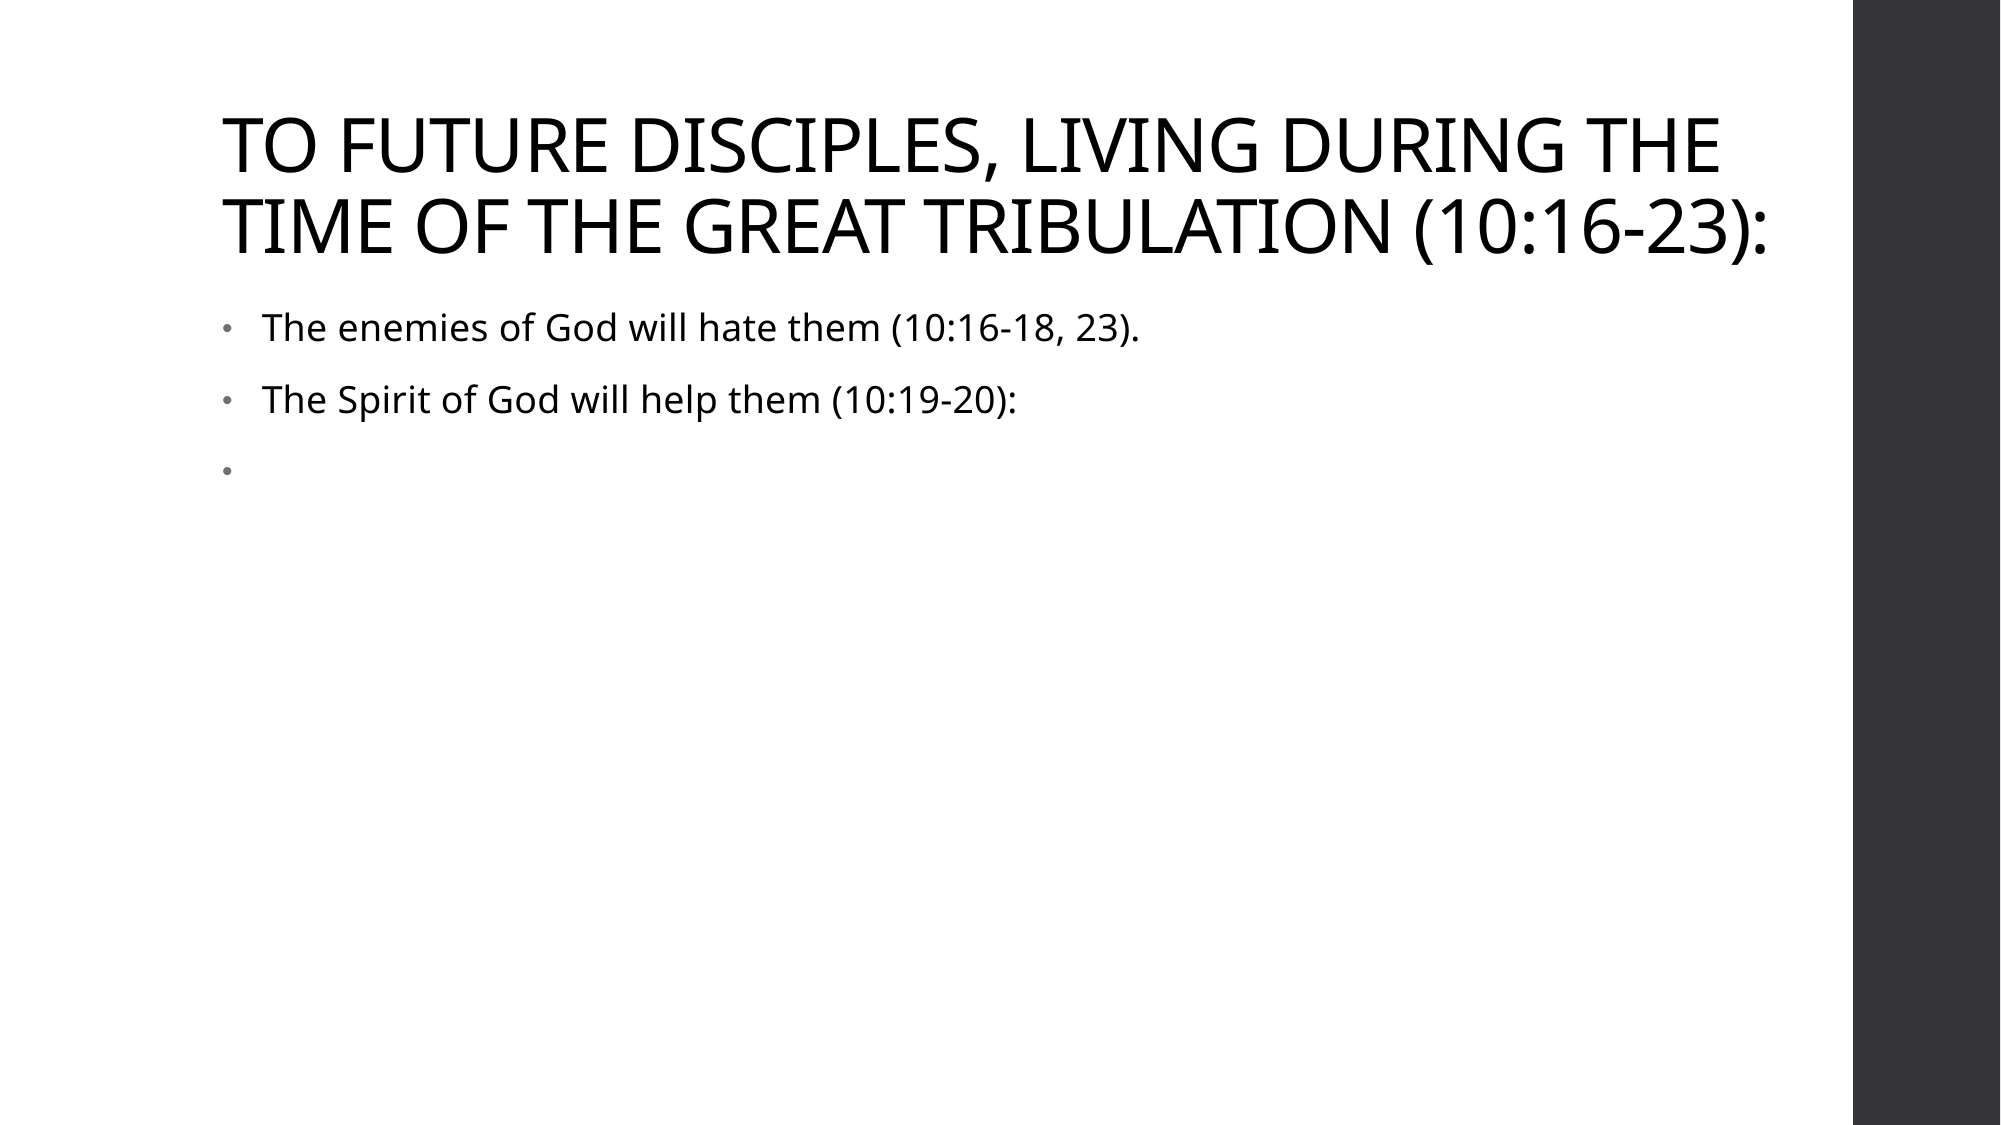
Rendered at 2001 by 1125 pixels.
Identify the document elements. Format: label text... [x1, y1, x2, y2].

title TO FUTURE DISCIPLES, LIVING DURING THE TIME OF THE GREAT TRIBULATION (10:16-23): [206, 60, 1797, 278]
list The enemies of God will hate them (10:16-18, 23). The Spirit of God will help them (10:19-20): [206, 299, 1617, 1014]
